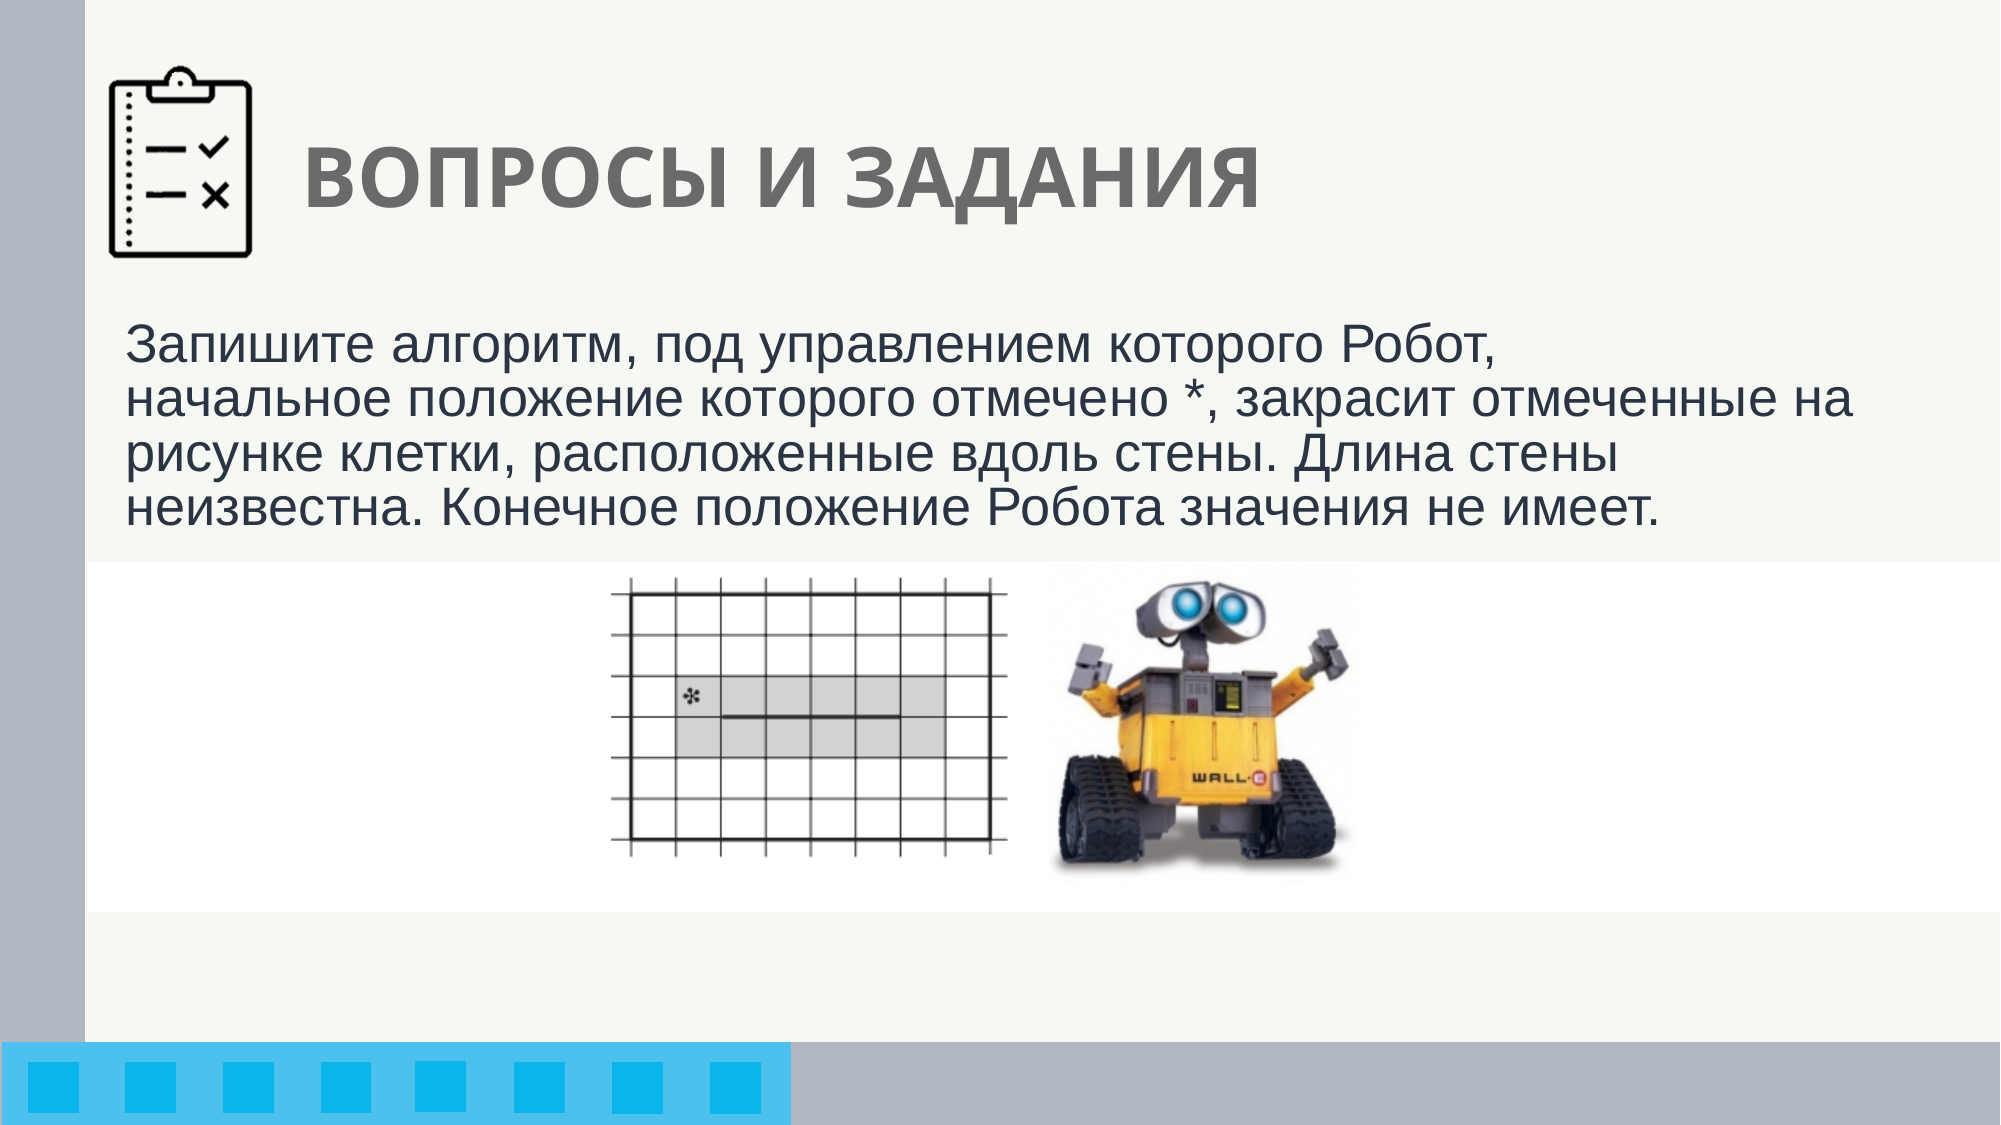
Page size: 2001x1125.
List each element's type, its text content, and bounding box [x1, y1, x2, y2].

title ВОПРОСЫ И ЗАДАНИЯ [285, 67, 1892, 286]
list Запишите алгоритм, под управлением которого Робот, начальное положение которого отмечено *, закрасит отмеченные на рисунке клетки, расположенные вдоль стены. Длина стены неизвестна. Конечное положение Робота значения не имеет. [110, 311, 1892, 563]
picture [611, 564, 1358, 884]
text_box [88, 562, 2000, 912]
